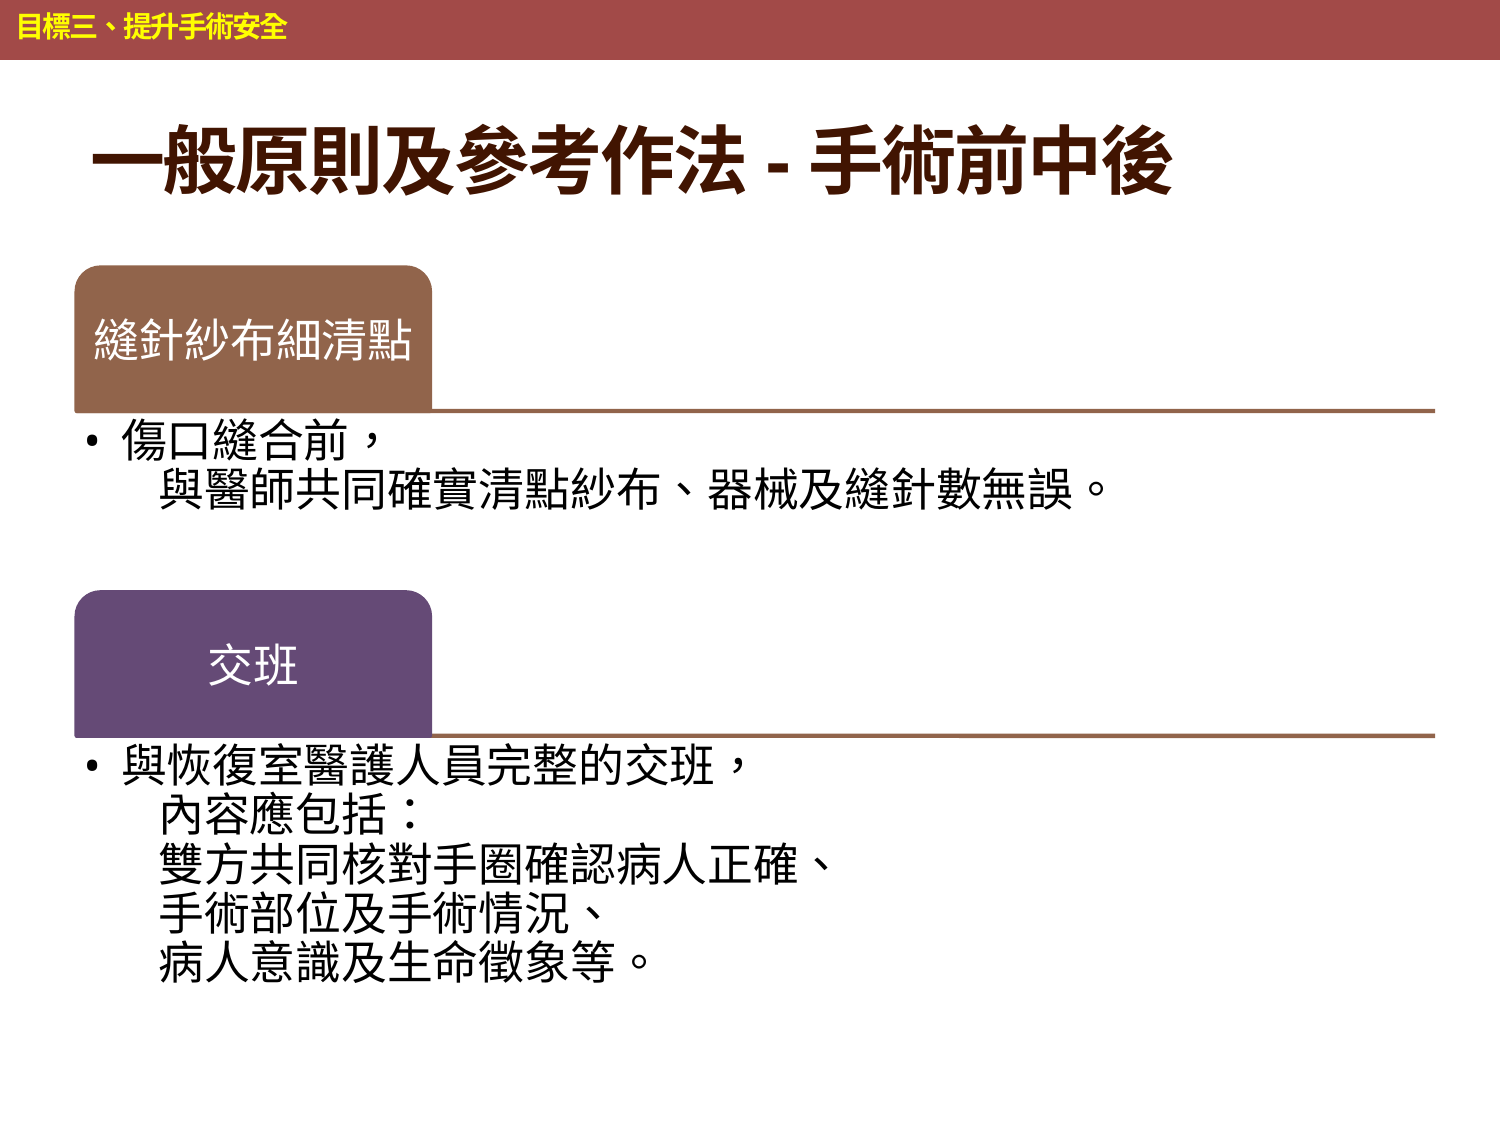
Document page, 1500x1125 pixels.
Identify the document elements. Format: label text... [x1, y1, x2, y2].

text_box 傷口縫合前， 與醫師共同確實清點紗布、器械及縫針數無誤。 [76, 411, 1436, 586]
text_box 目標三、提升手術安全 [0, 1, 304, 51]
title 一般原則及參考作法-手術前中後 [75, 54, 1426, 218]
text_box 與恢復室醫護人員完整的交班， 內容應包括： 雙方共同核對手圈確認病人正確、 手術部位及手術情況、 病人意識及生命徵象等。 [76, 735, 1436, 1023]
text_box 縫針紗布細清點 [76, 267, 430, 411]
text_box 交班 [76, 592, 430, 735]
